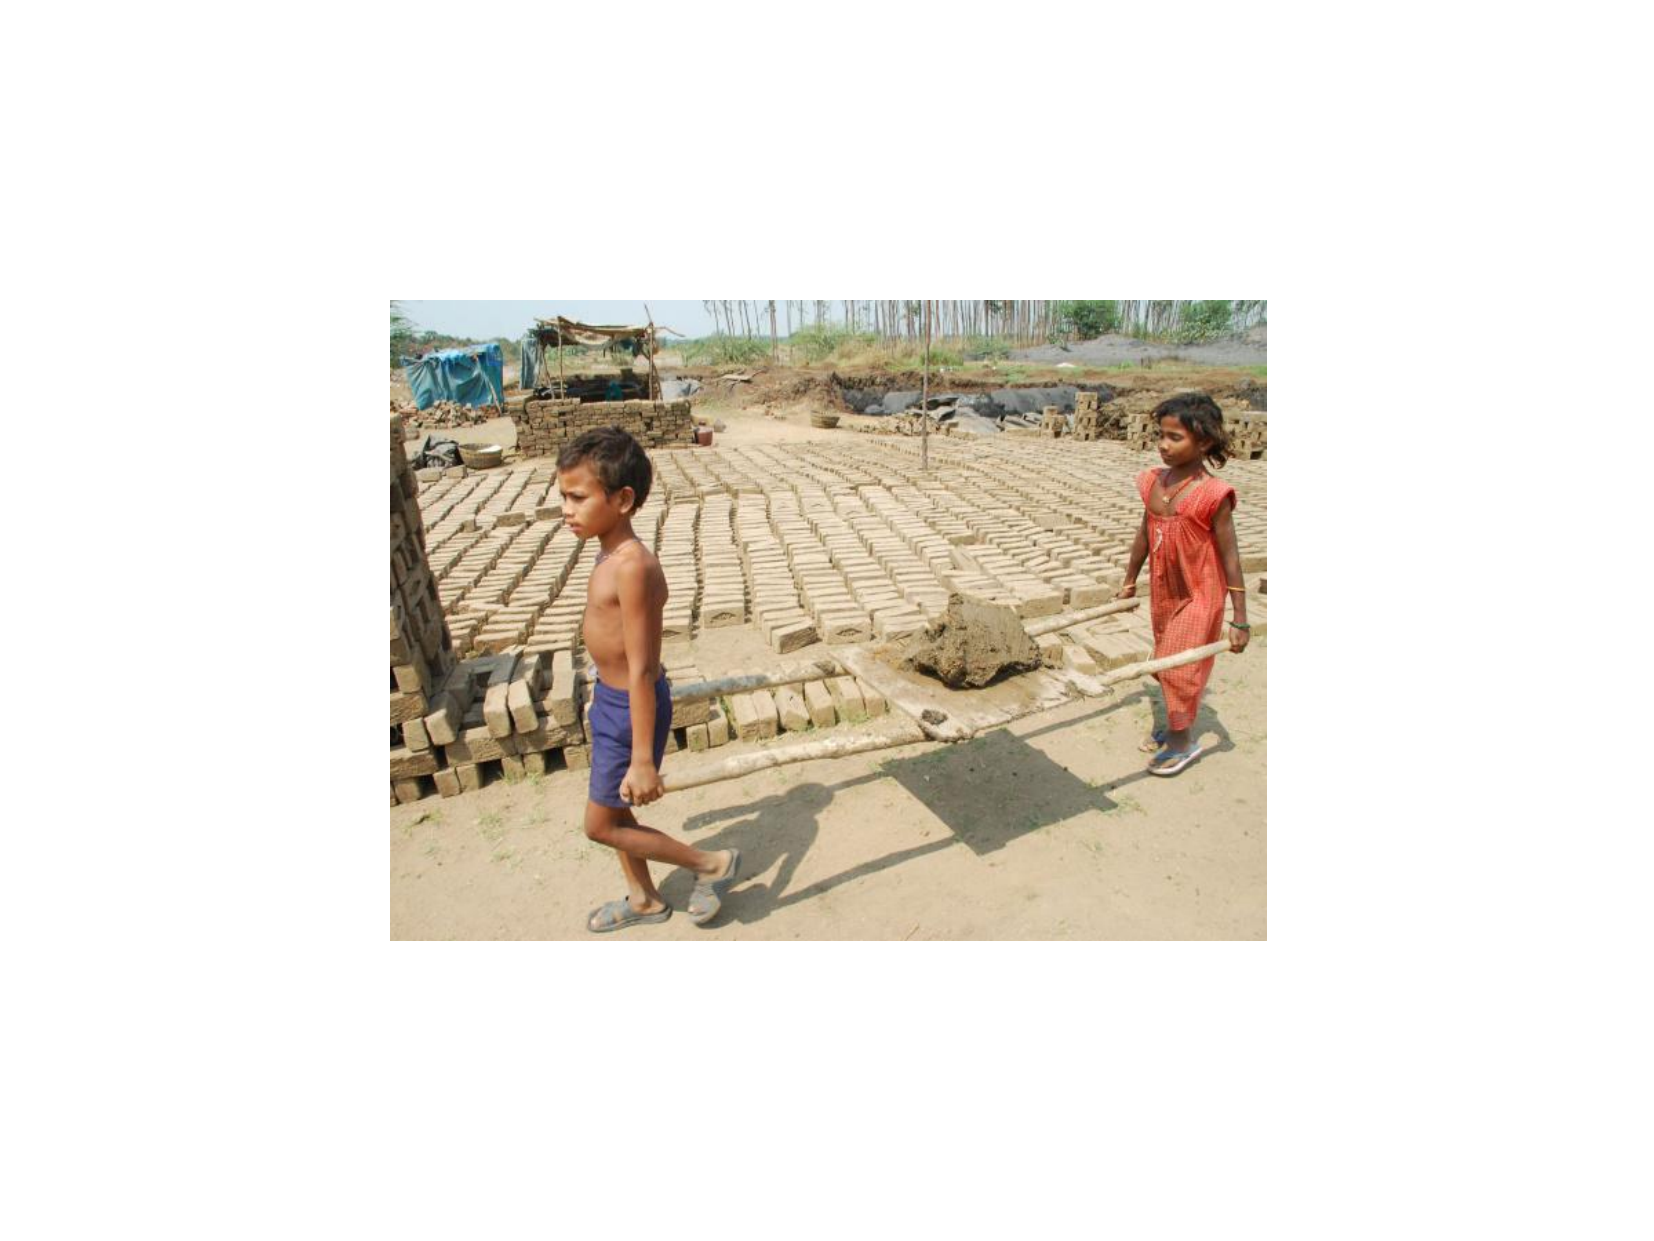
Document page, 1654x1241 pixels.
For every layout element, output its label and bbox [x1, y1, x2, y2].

picture [390, 300, 1267, 941]
